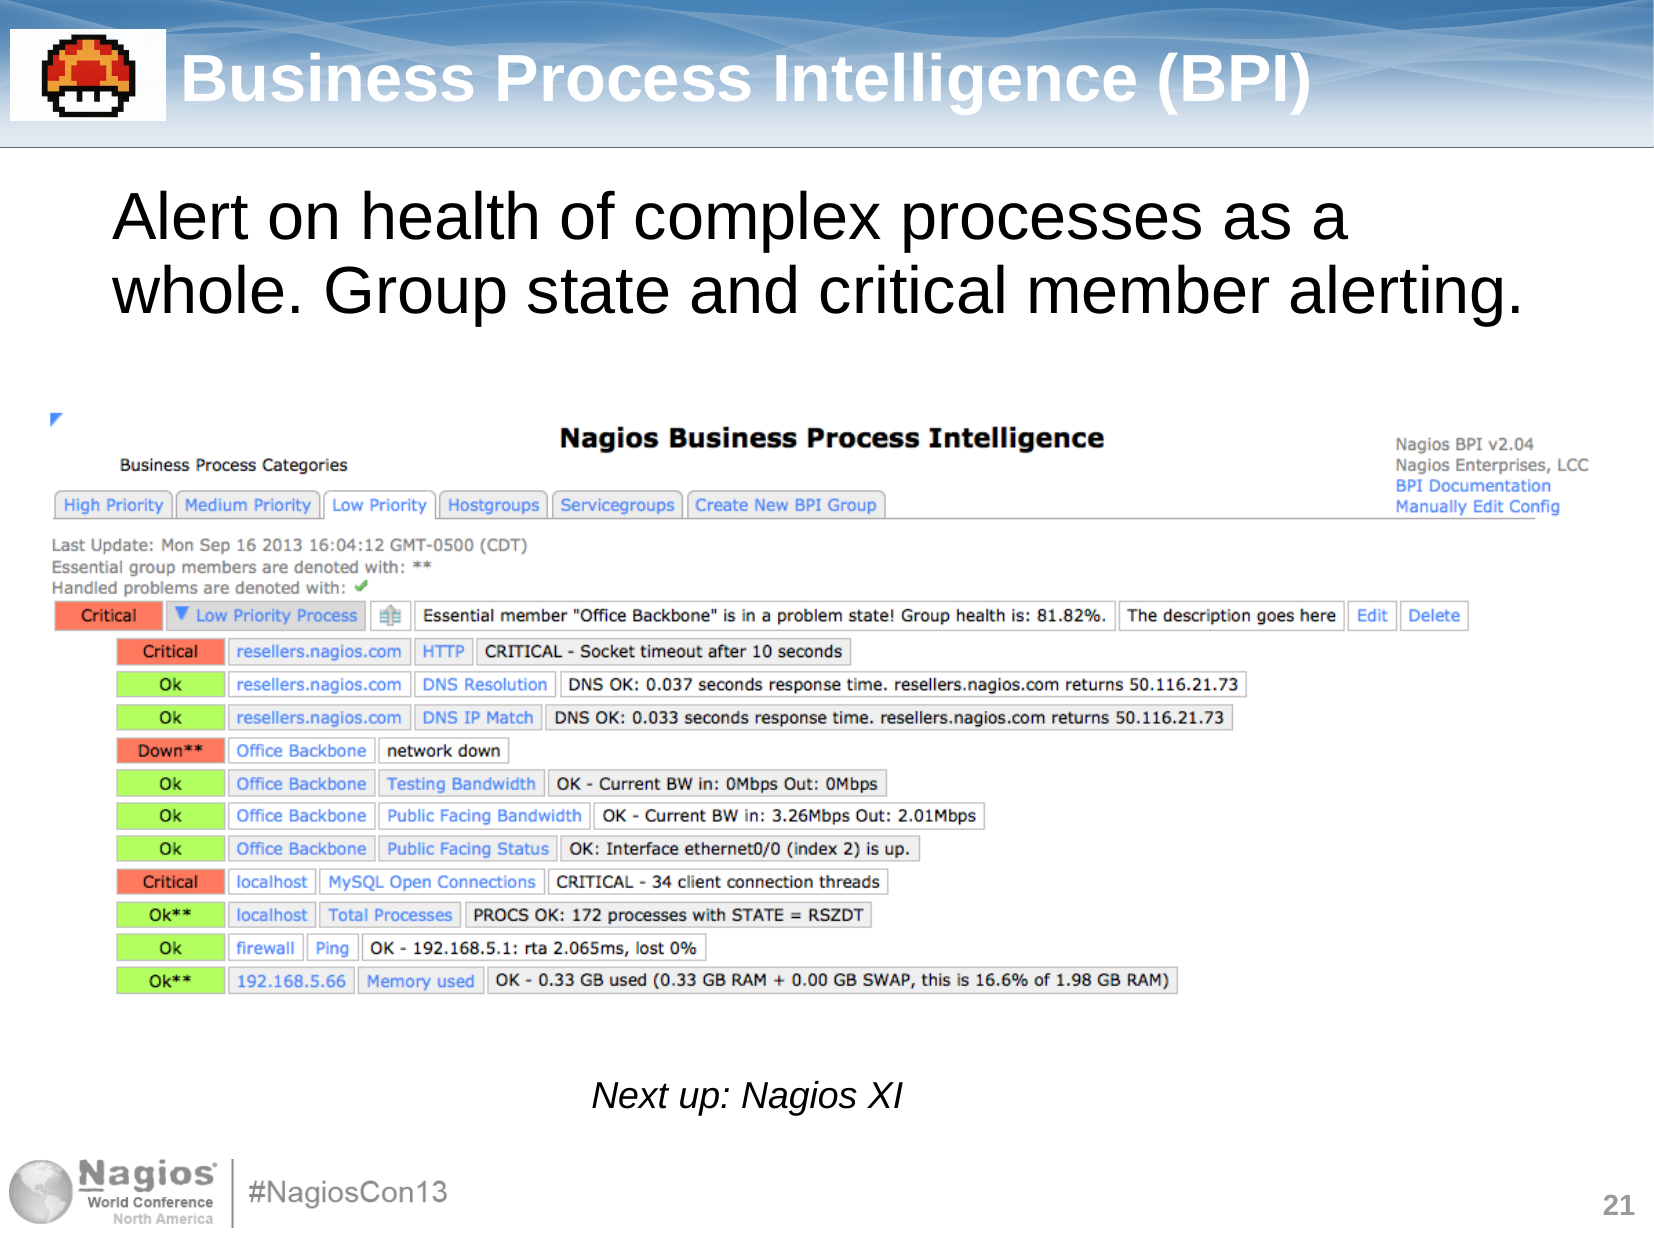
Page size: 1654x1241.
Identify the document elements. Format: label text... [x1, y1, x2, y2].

table_header Next up: Nagios XI [585, 1068, 1418, 1124]
picture [38, 409, 1618, 1102]
picture [9, 1159, 453, 1228]
picture [0, 0, 1654, 147]
list Alert on health of complex processes as a whole. Group state and critical member alerting. [41, 178, 1530, 409]
title Business Process Intelligence (BPI) [87, 29, 1501, 127]
